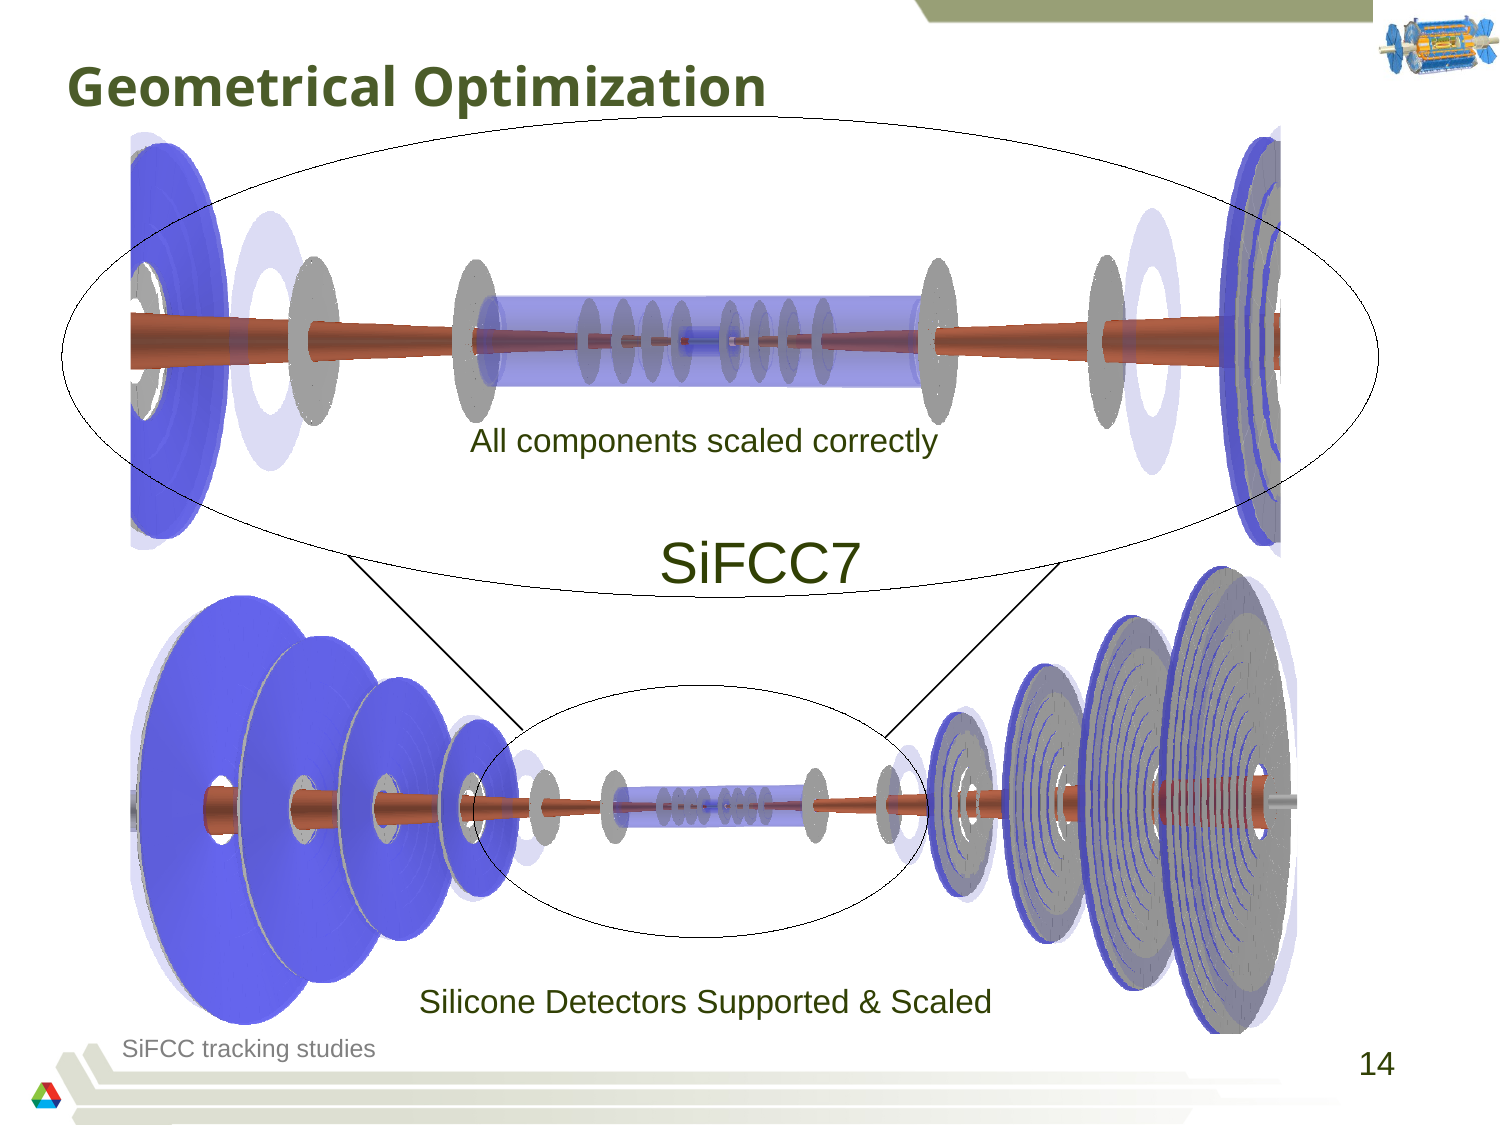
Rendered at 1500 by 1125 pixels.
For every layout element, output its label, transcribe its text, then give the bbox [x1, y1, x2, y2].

picture [130, 126, 1298, 1034]
title Geometrical Optimization [52, 45, 1426, 126]
text_box All components scaled correctly [455, 411, 1044, 474]
picture [0, 0, 1500, 94]
text_box SiFCC7 [645, 518, 879, 604]
picture [0, 1037, 1500, 1125]
text_box Silicone Detectors Supported & Scaled [404, 972, 1171, 1035]
